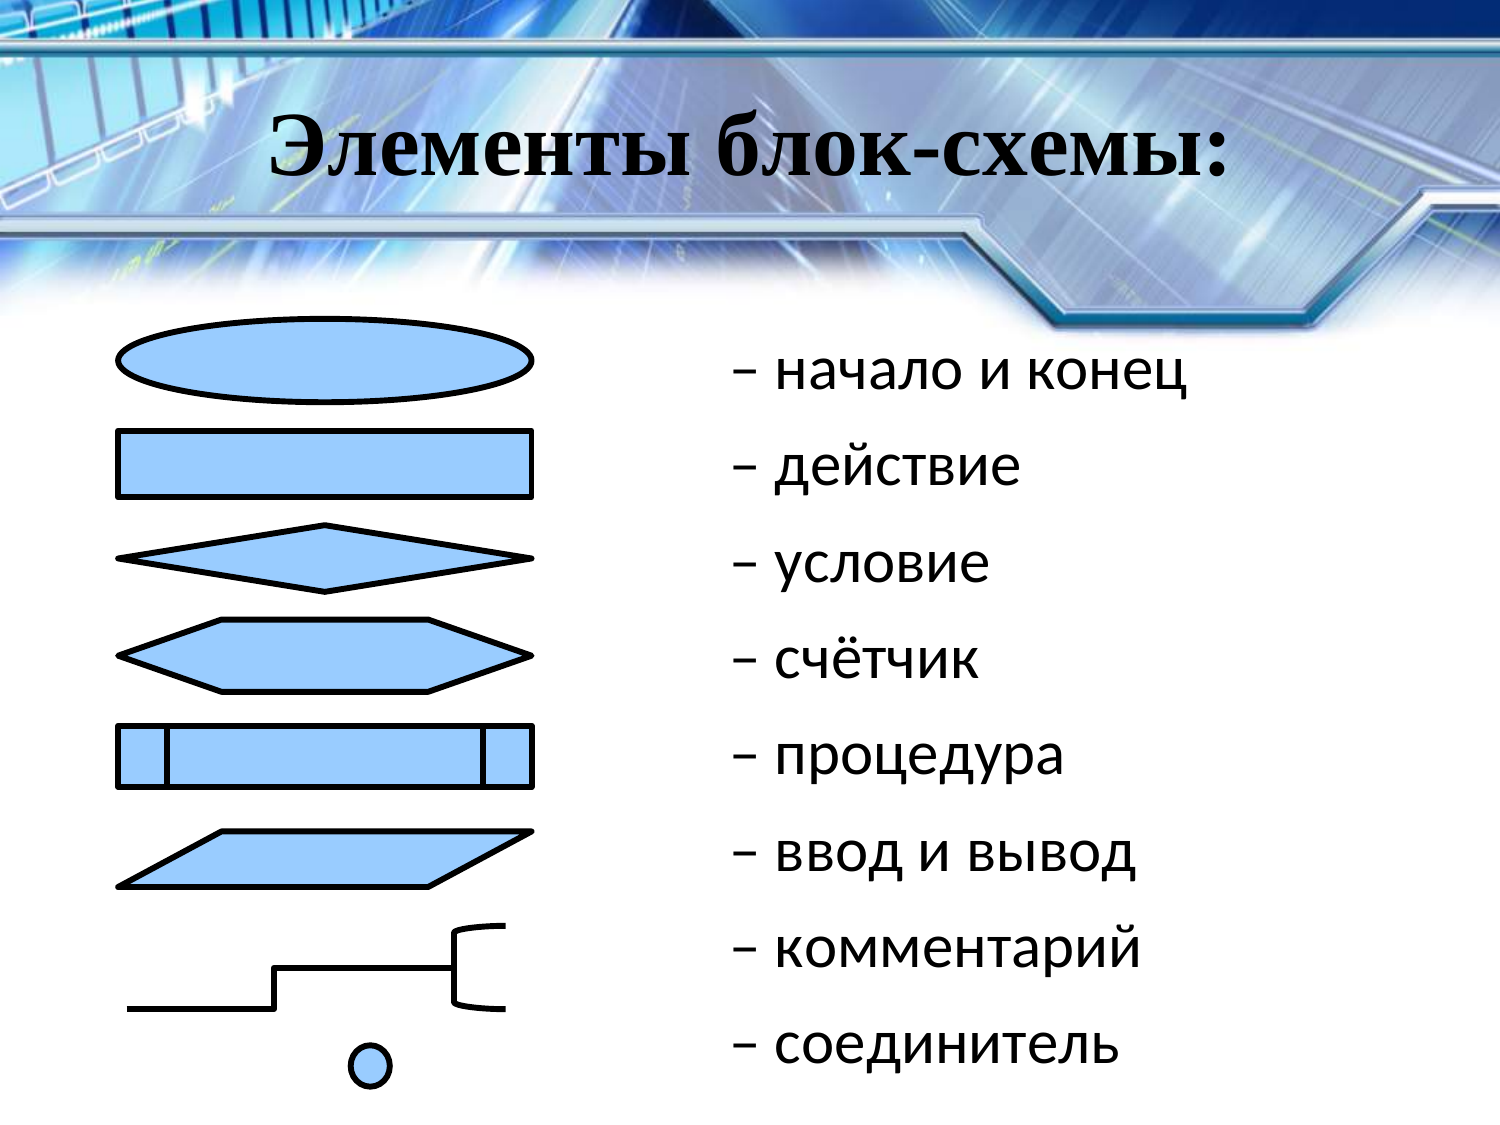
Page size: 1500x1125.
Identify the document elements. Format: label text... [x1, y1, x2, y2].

title Элементы блок-схемы: [75, 45, 1426, 233]
text_box [118, 525, 532, 592]
text_box [350, 1045, 390, 1087]
list – начало и конец – действие – условие – счётчик – процедура – ввод и вывод – комментарий – соединитель [714, 318, 1398, 1094]
text_box [118, 430, 532, 498]
picture [0, 0, 1500, 1125]
text_box [118, 831, 532, 888]
text_box [118, 318, 532, 403]
text_box [118, 619, 532, 692]
text_box [118, 725, 532, 787]
